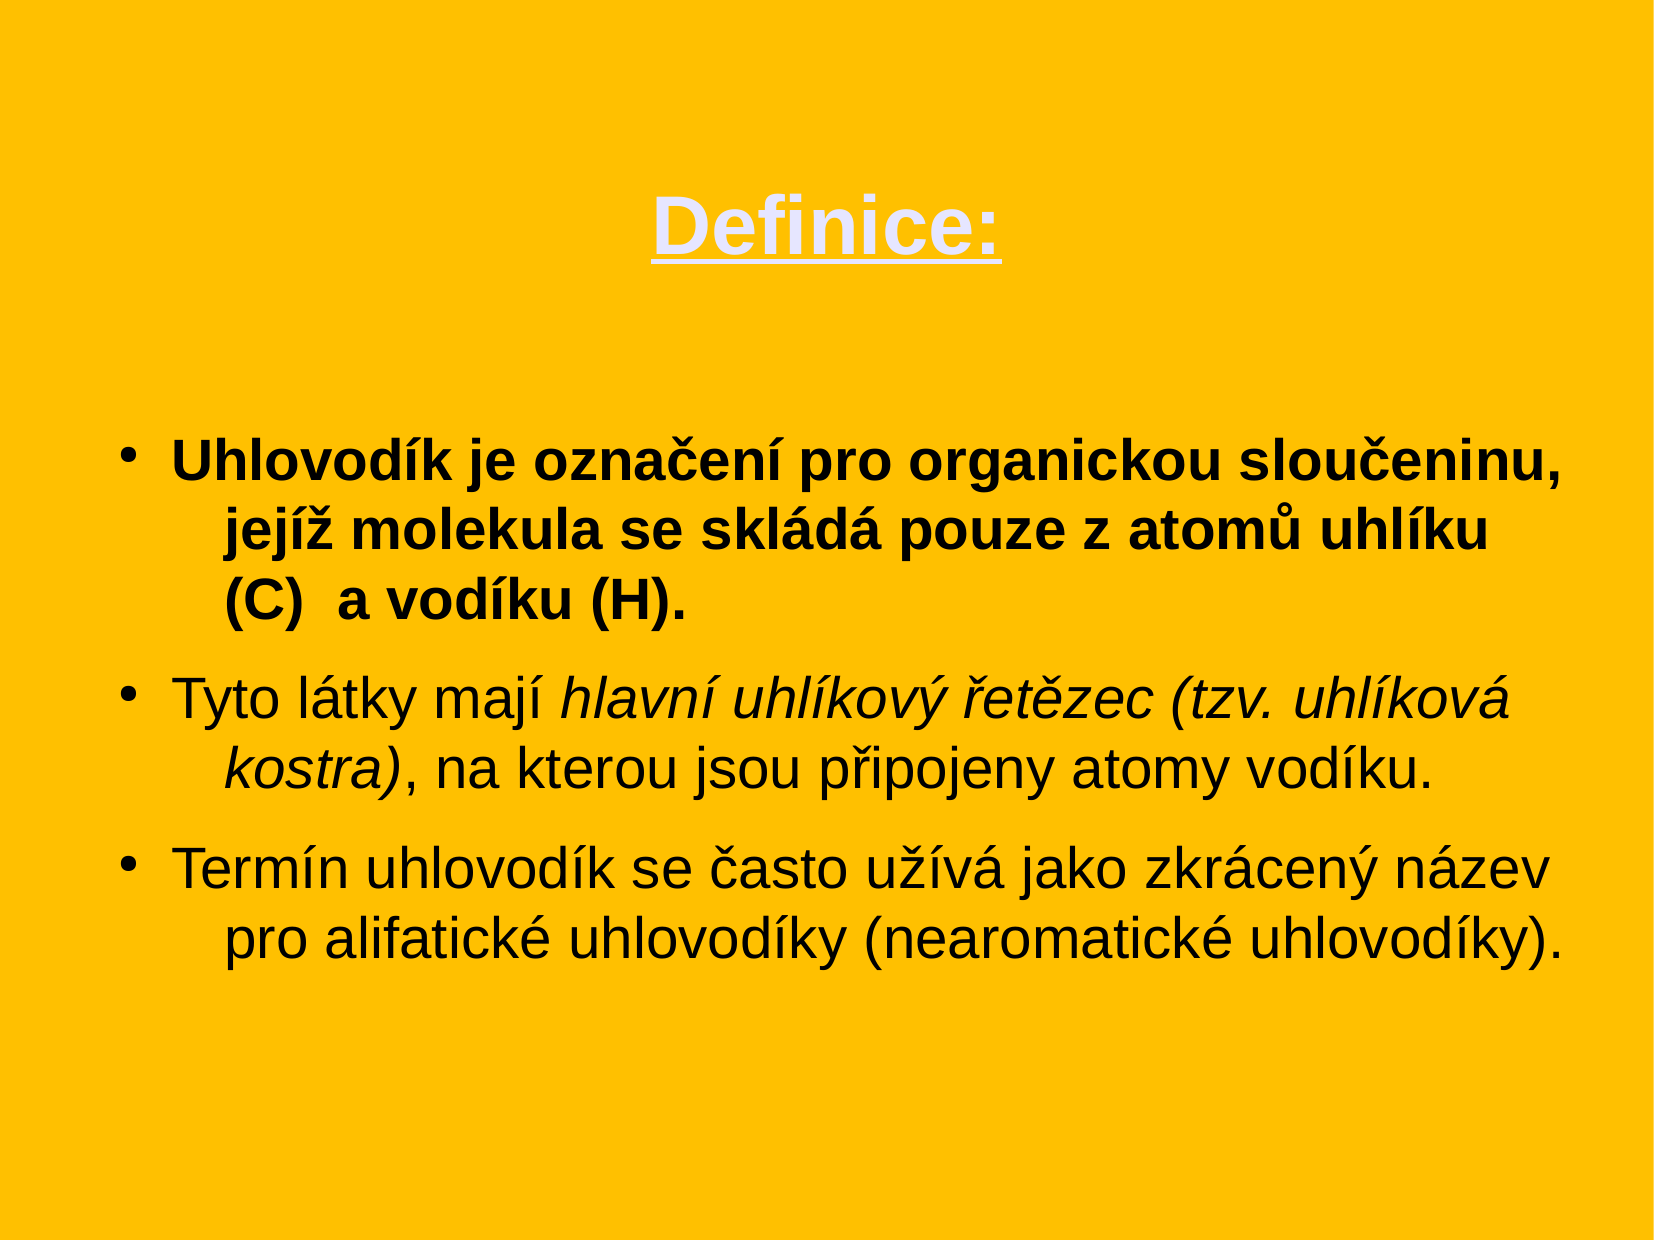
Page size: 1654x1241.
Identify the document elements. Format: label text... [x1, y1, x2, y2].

list Uhlovodík je označení pro organickou sloučeninu, jejíž molekula se skládá pouze z atomů uhlíku (C) a vodíku (H). Tyto látky mají hlavní uhlíkový řetězec (tzv. uhlíková kostra), na kterou jsou připojeny atomy vodíku. Termín uhlovodík se často užívá jako zkrácený název pro alifatické uhlovodíky (nearomatické uhlovodíky). [82, 421, 1571, 1241]
title Definice: [82, 117, 1571, 325]
